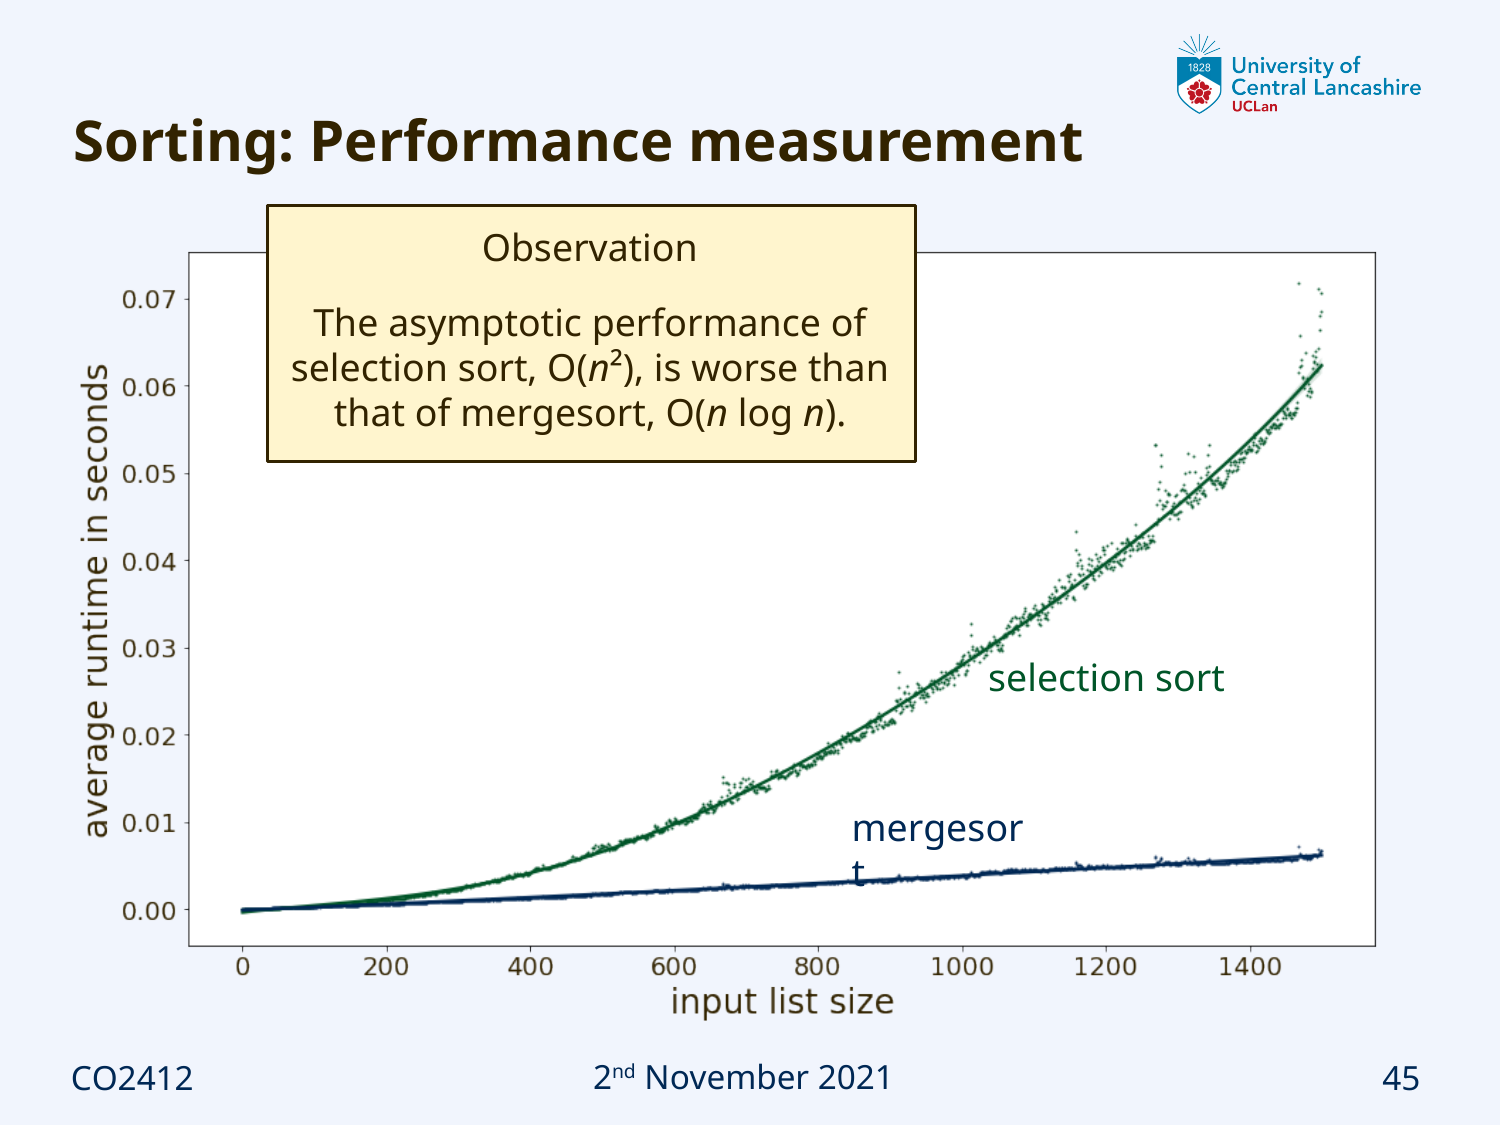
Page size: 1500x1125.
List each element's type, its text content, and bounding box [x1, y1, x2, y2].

picture [1177, 34, 1421, 93]
text_box Observation The asymptotic performance of selection sort, O(n²), is worse than that of mergesort, O(n log n). [275, 216, 905, 455]
text_box selection sort [973, 646, 1262, 707]
text_box mergesort [836, 796, 1050, 857]
picture [72, 242, 1385, 1031]
title Sorting: Performance measurement [58, 93, 1475, 186]
text_box [267, 205, 916, 462]
